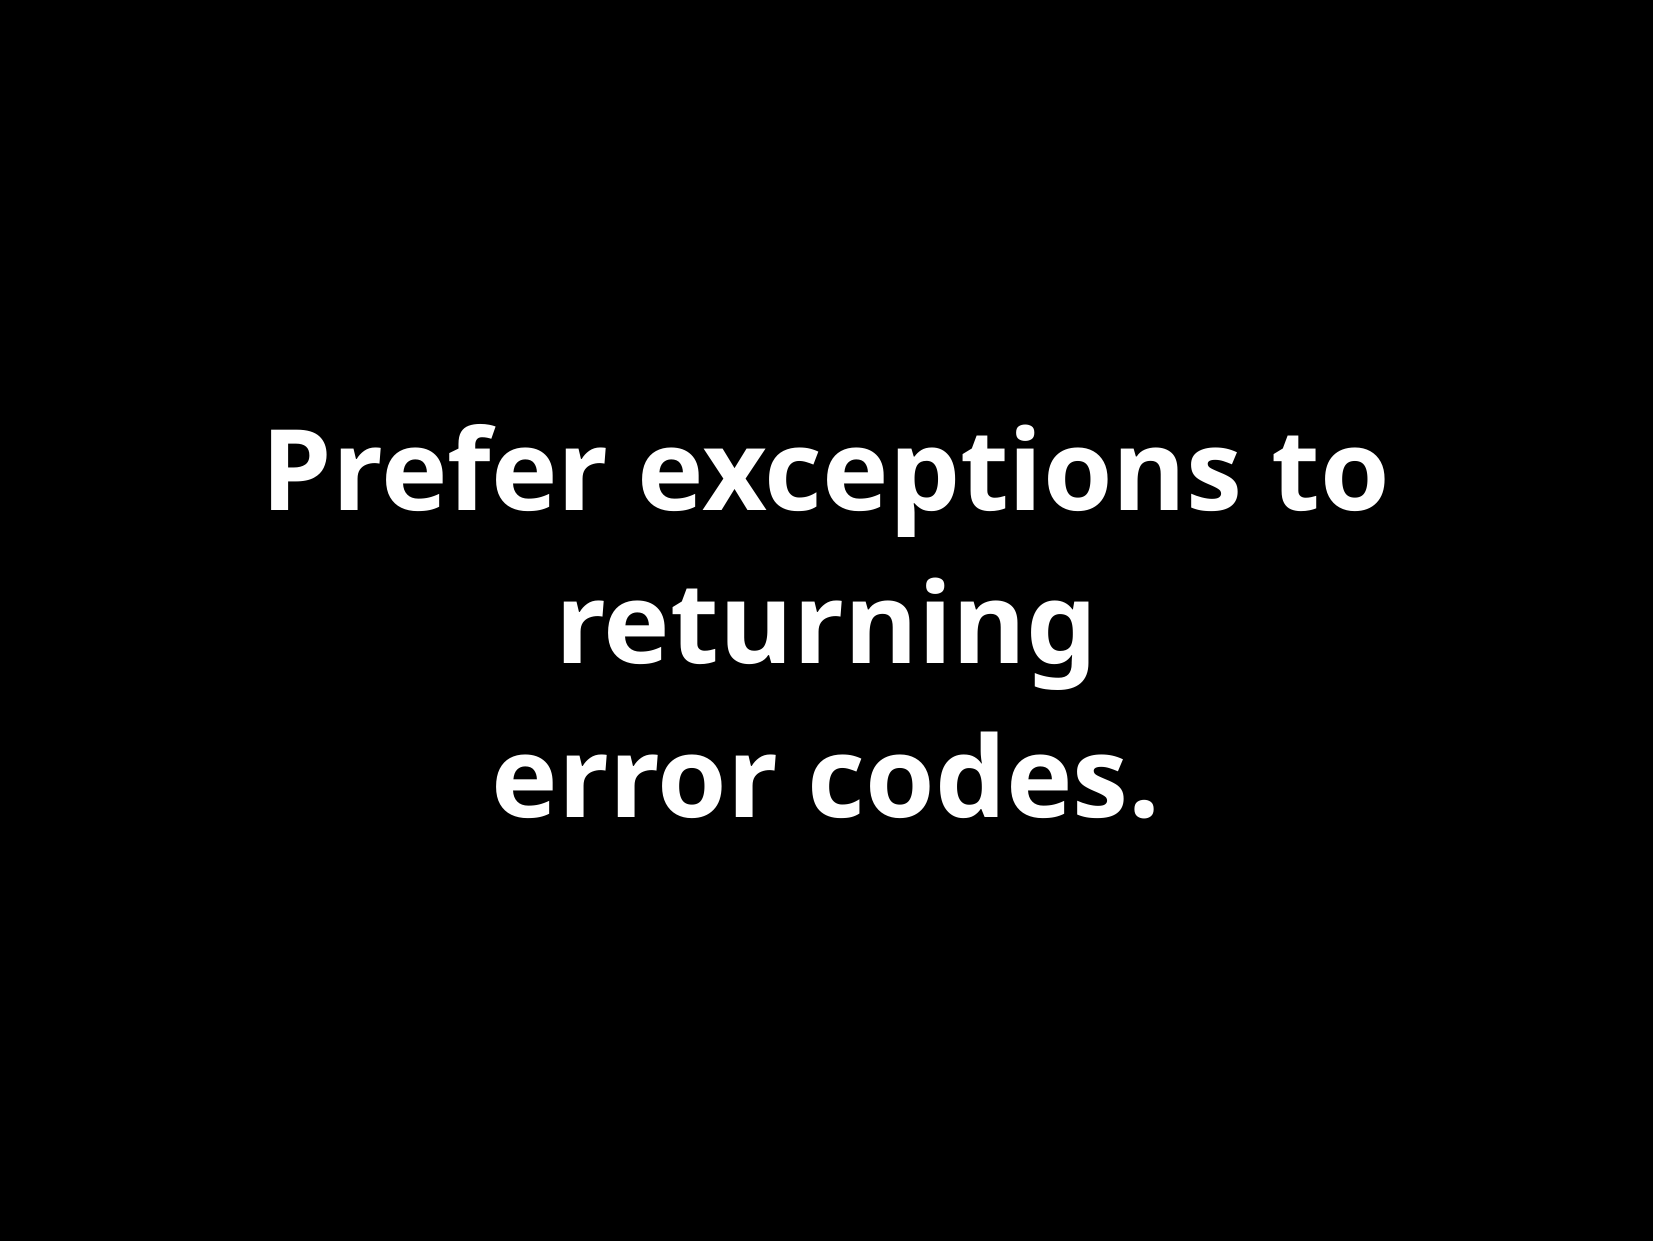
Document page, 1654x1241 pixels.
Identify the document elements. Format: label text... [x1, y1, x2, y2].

title Prefer exceptions to returning error codes. [82, 423, 1571, 817]
